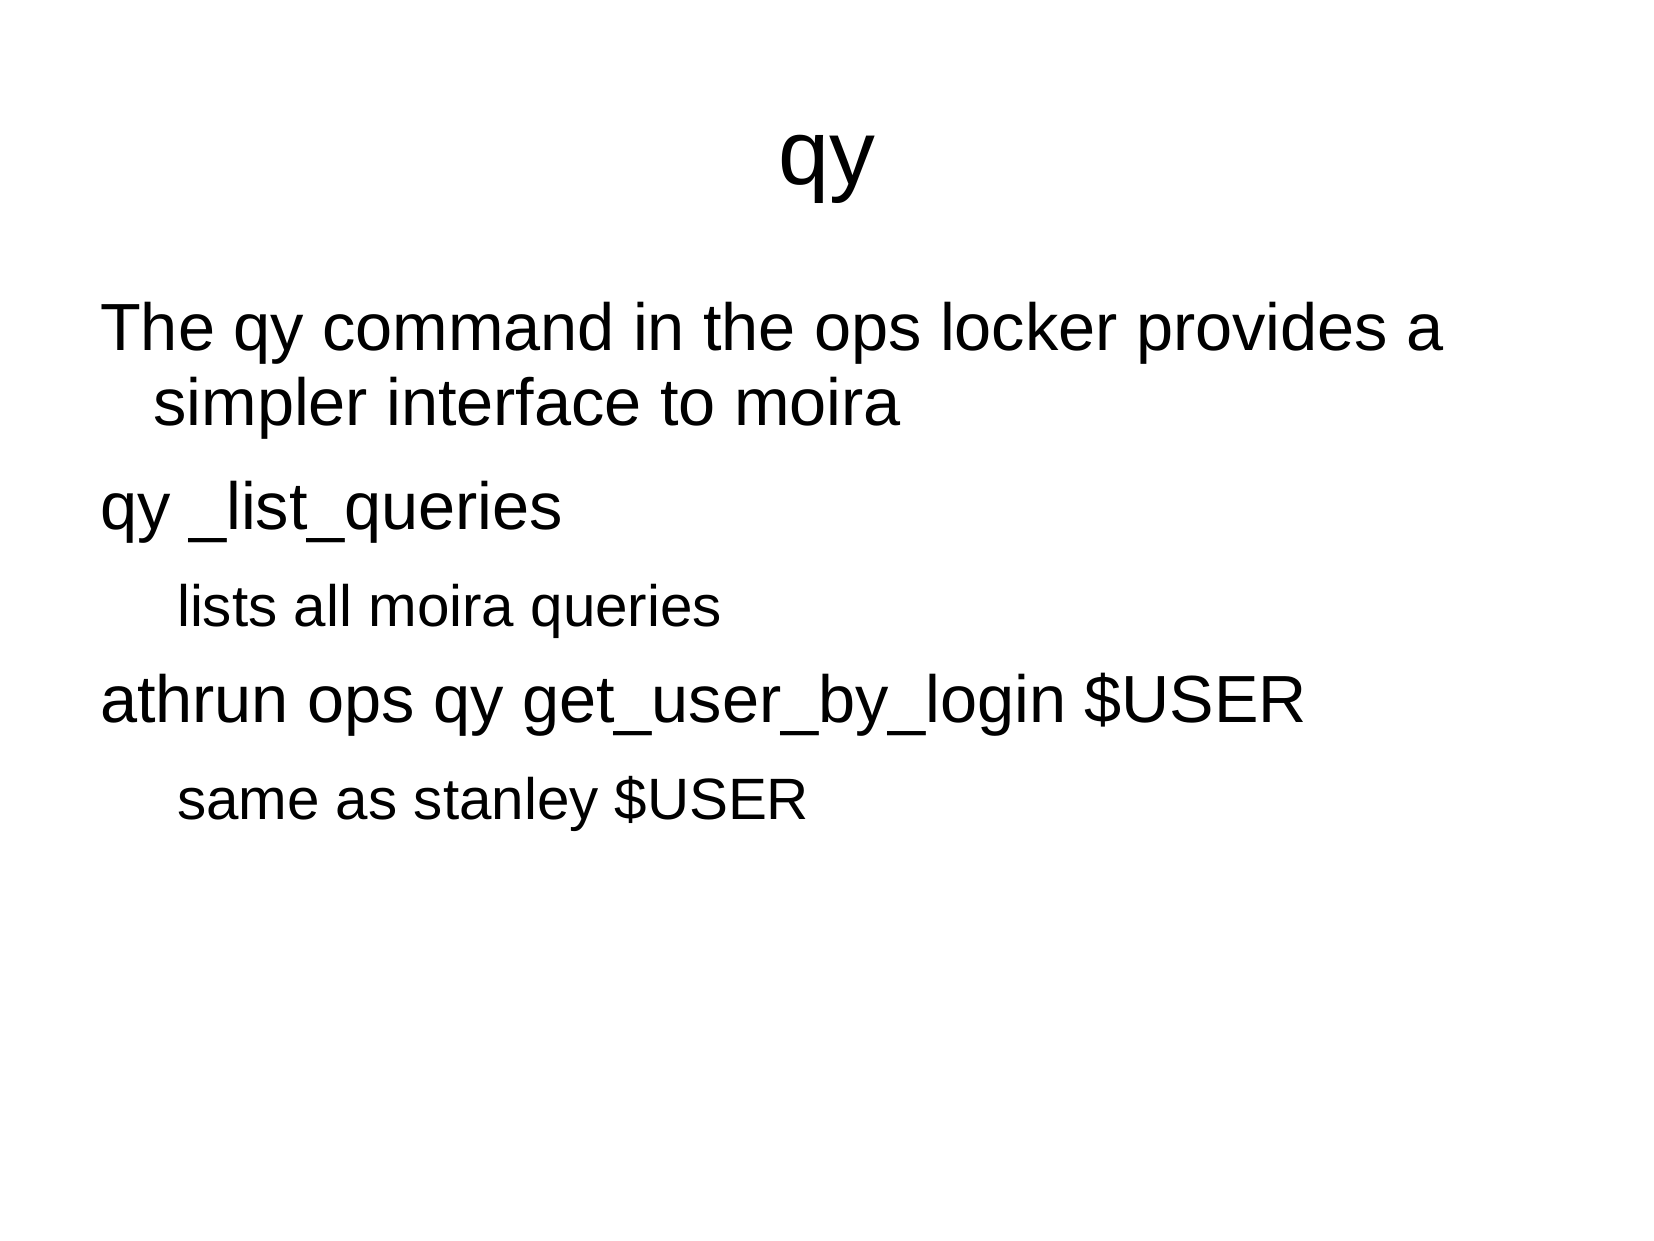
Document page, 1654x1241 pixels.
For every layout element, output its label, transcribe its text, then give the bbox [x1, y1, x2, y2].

title qy [82, 49, 1571, 257]
list The qy command in the ops locker provides a simpler interface to moira qy _list_queries lists all moira queries athrun ops qy get_user_by_login $USER same as stanley $USER [82, 290, 1571, 1109]
